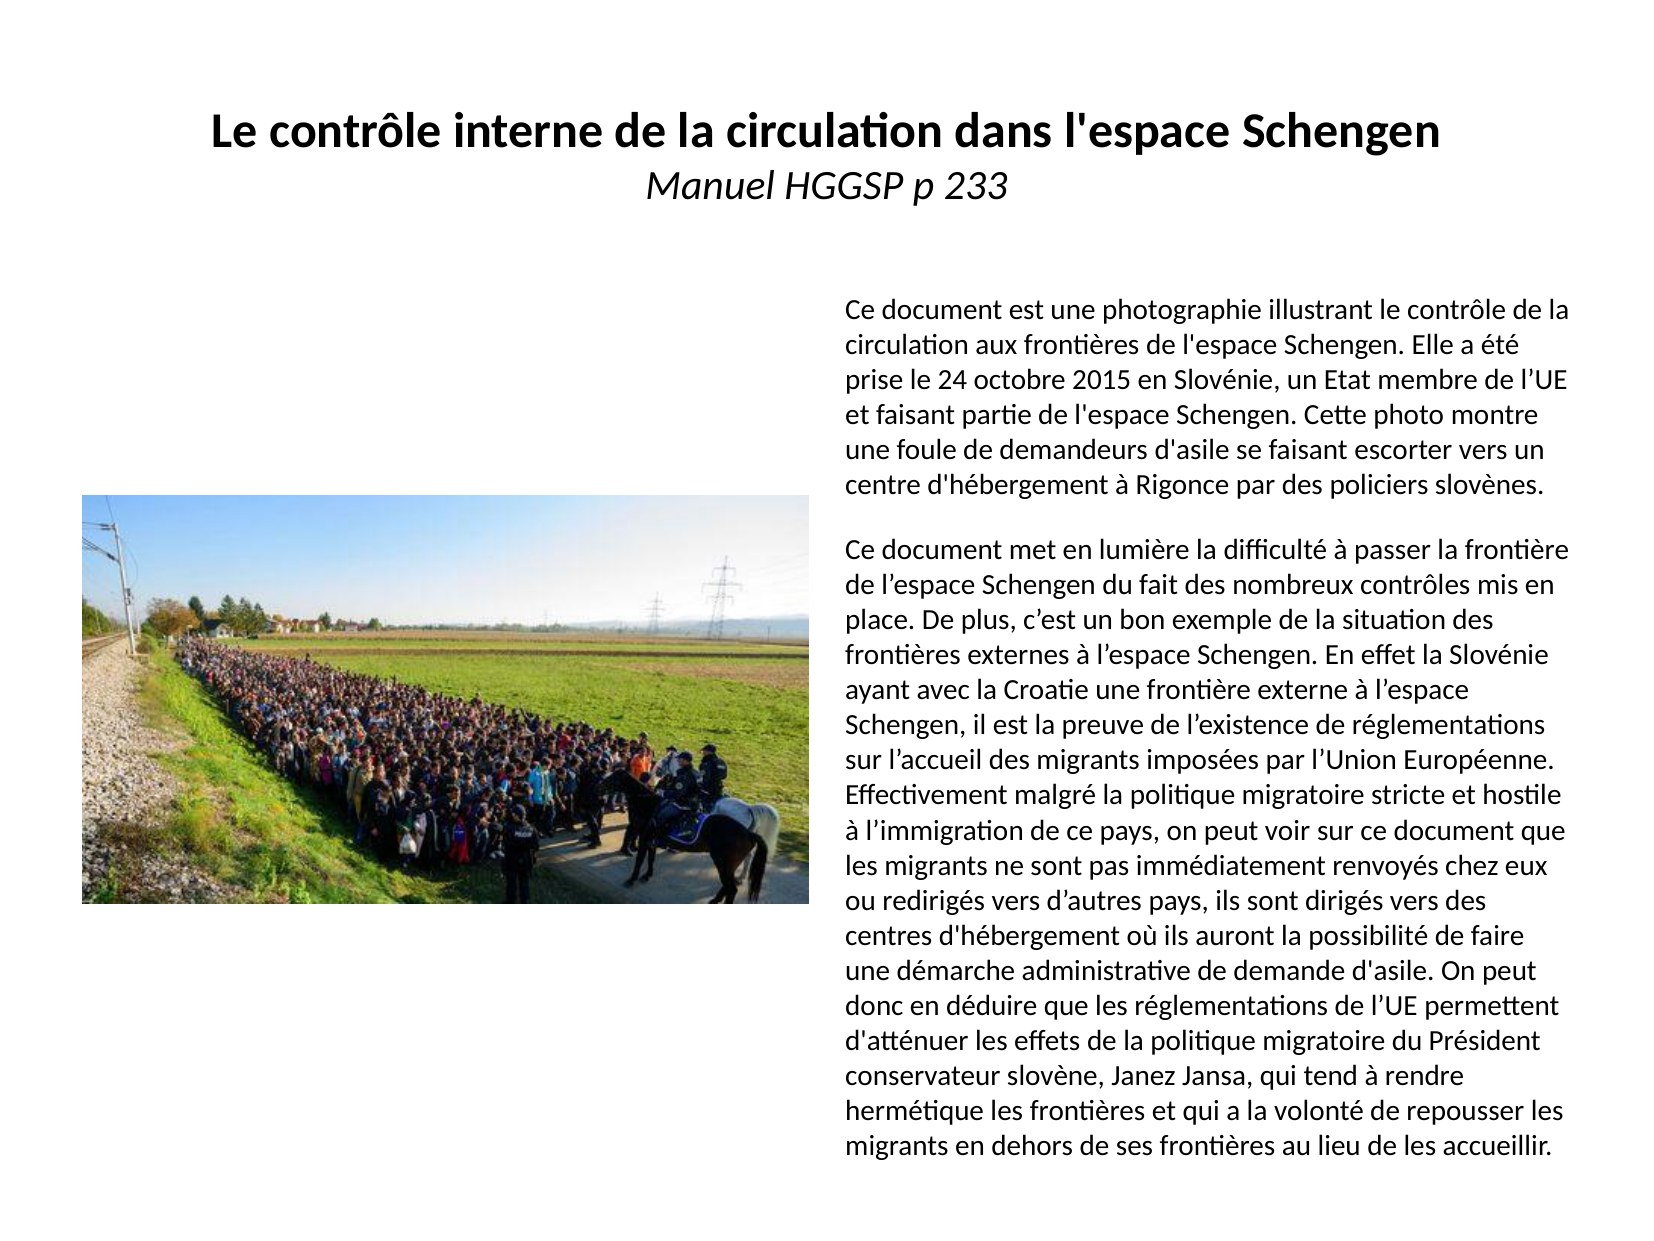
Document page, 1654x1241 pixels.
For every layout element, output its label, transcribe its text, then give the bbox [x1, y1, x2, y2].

list Ce document est une photographie illustrant le contrôle de la circulation aux frontières de l'espace Schengen. Elle a été prise le 24 octobre 2015 en Slovénie, un Etat membre de l’UE et faisant partie de l'espace Schengen. Cette photo montre une foule de demandeurs d'asile se faisant escorter vers un centre d'hébergement à Rigonce par des policiers slovènes. Ce document met en lumière la difficulté à passer la frontière de l’espace Schengen du fait des nombreux contrôles mis en place. De plus, c’est un bon exemple de la situation des frontières externes à l’espace Schengen. En effet la Slovénie ayant avec la Croatie une frontière externe à l’espace Schengen, il est la preuve de l’existence de réglementations sur l’accueil des migrants imposées par l’Union Européenne. Effectivement malgré la politique migratoire stricte et hostile à l’immigration de ce pays, on peut voir sur ce document que les migrants ne sont pas immédiatement renvoyés chez eux ou redirigés vers d’autres pays, ils sont dirigés vers des centres d'hébergement où ils auront la possibilité de faire une démarche administrative de demande d'asile. On peut donc en déduire que les réglementations de l’UE permettent d'atténuer les effets de la politique migratoire du Président conservateur slovène, Janez Jansa, qui tend à rendre hermétique les frontières et qui a la volonté de repousser les migrants en dehors de ses frontières au lieu de les accueillir. [845, 290, 1572, 1208]
picture [82, 495, 809, 904]
title Le contrôle interne de la circulation dans l'espace Schengen Manuel HGGSP p 233 [82, 49, 1571, 257]
